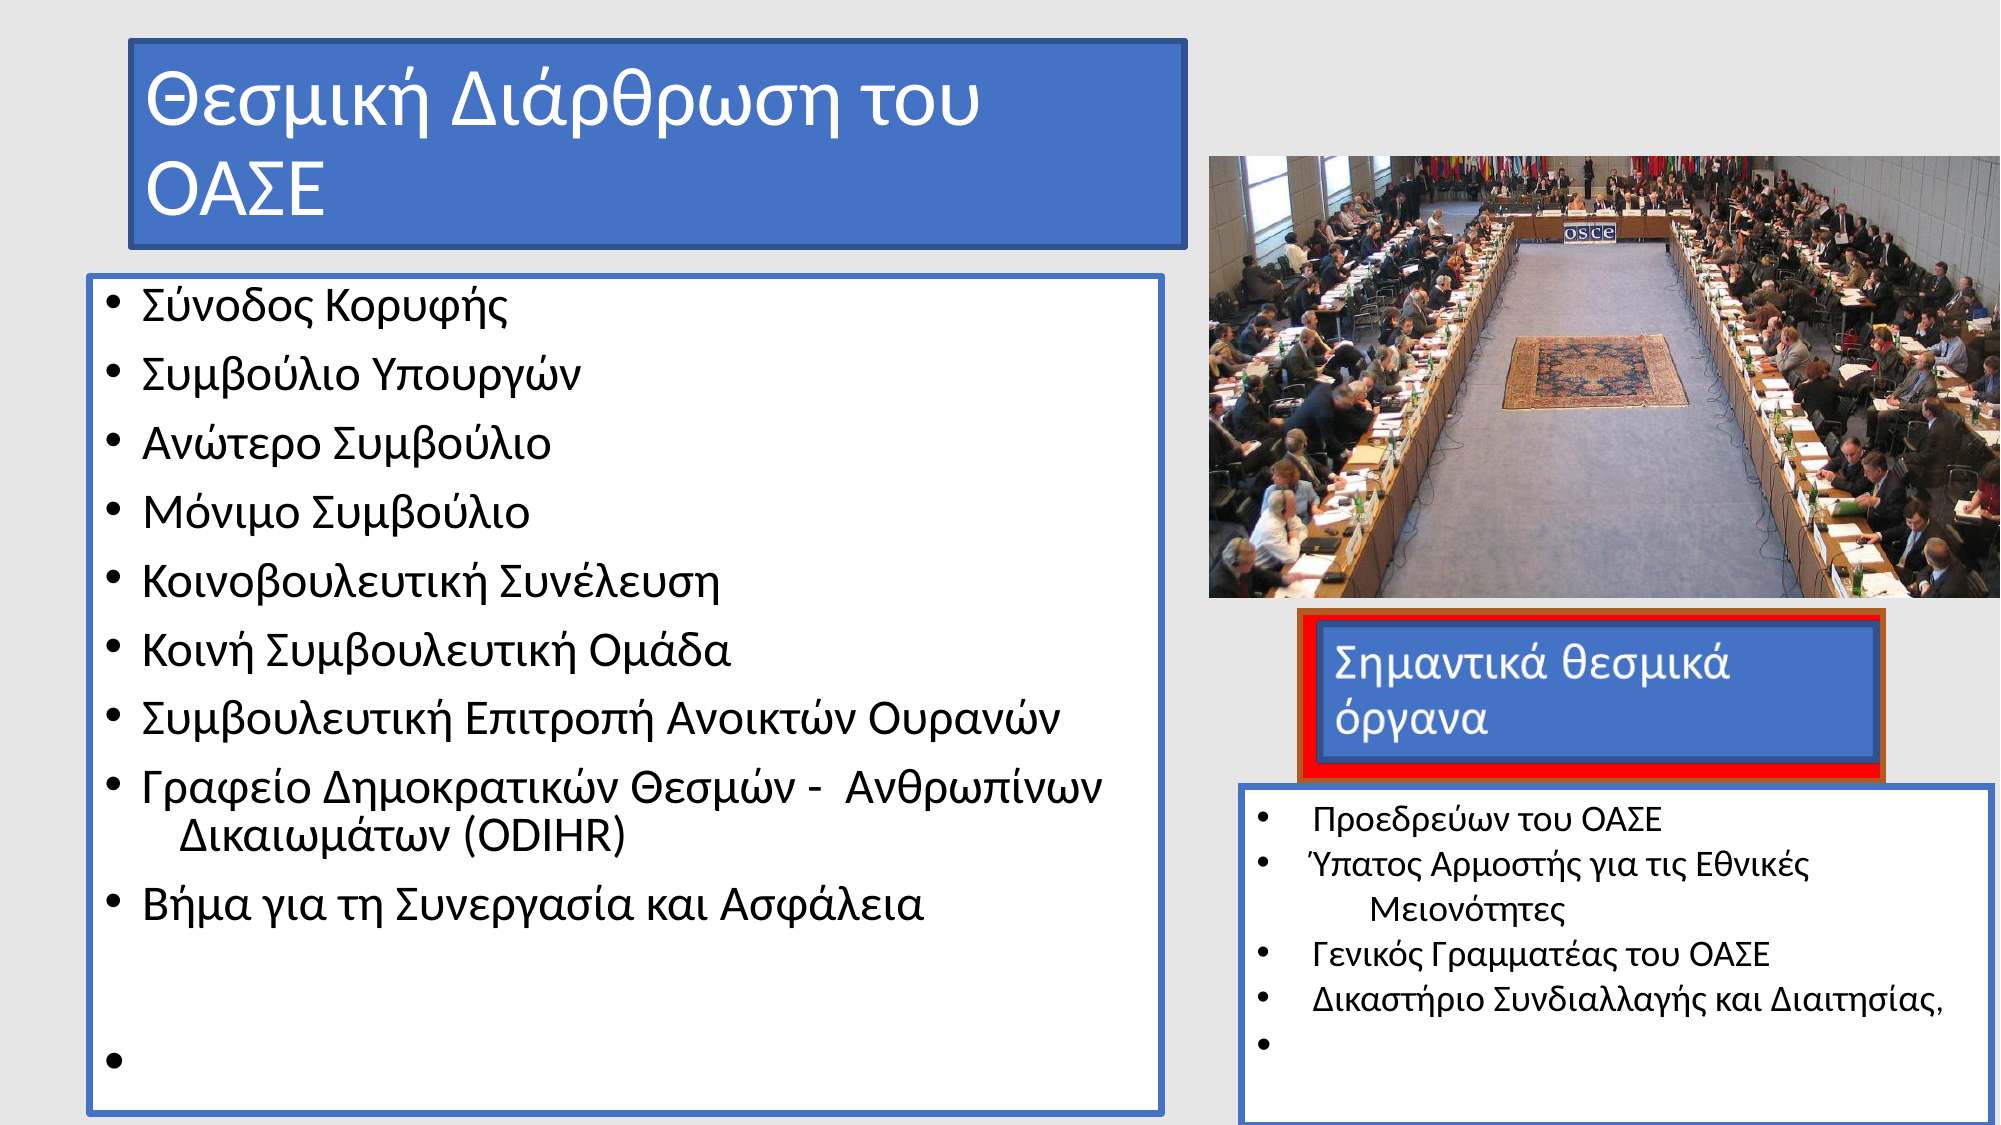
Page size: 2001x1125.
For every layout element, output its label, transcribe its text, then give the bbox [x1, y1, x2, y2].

text_box Προεδρεύων του ΟΑΣΕ Ύπατος Αρμοστής για τις Εθνικές Μειονότητες Γενικός Γραμματέας του ΟΑΣΕ Δικαστήριο Συνδιαλλαγής και Διαιτησίας, [1241, 786, 1992, 1125]
list Σύνοδος Κορυφής Συμβούλιο Υπουργών Ανώτερο Συμβούλιο Μόνιμο Συμβούλιο Κοινοβουλευτική Συνέλευση Κοινή Συμβουλευτική Ομάδα Συμβουλευτική Επιτροπή Ανοικτών Ουρανών Γραφείο Δημοκρατικών Θεσμών - Ανθρωπίνων Δικαιωμάτων (ODIHR) Βήμα για τη Συνεργασία και Ασφάλεια [89, 276, 1162, 1114]
title Θεσμική Διάρθρωση του ΟΑΣΕ [130, 40, 1185, 247]
picture [1303, 614, 1880, 778]
picture [1209, 156, 2000, 598]
